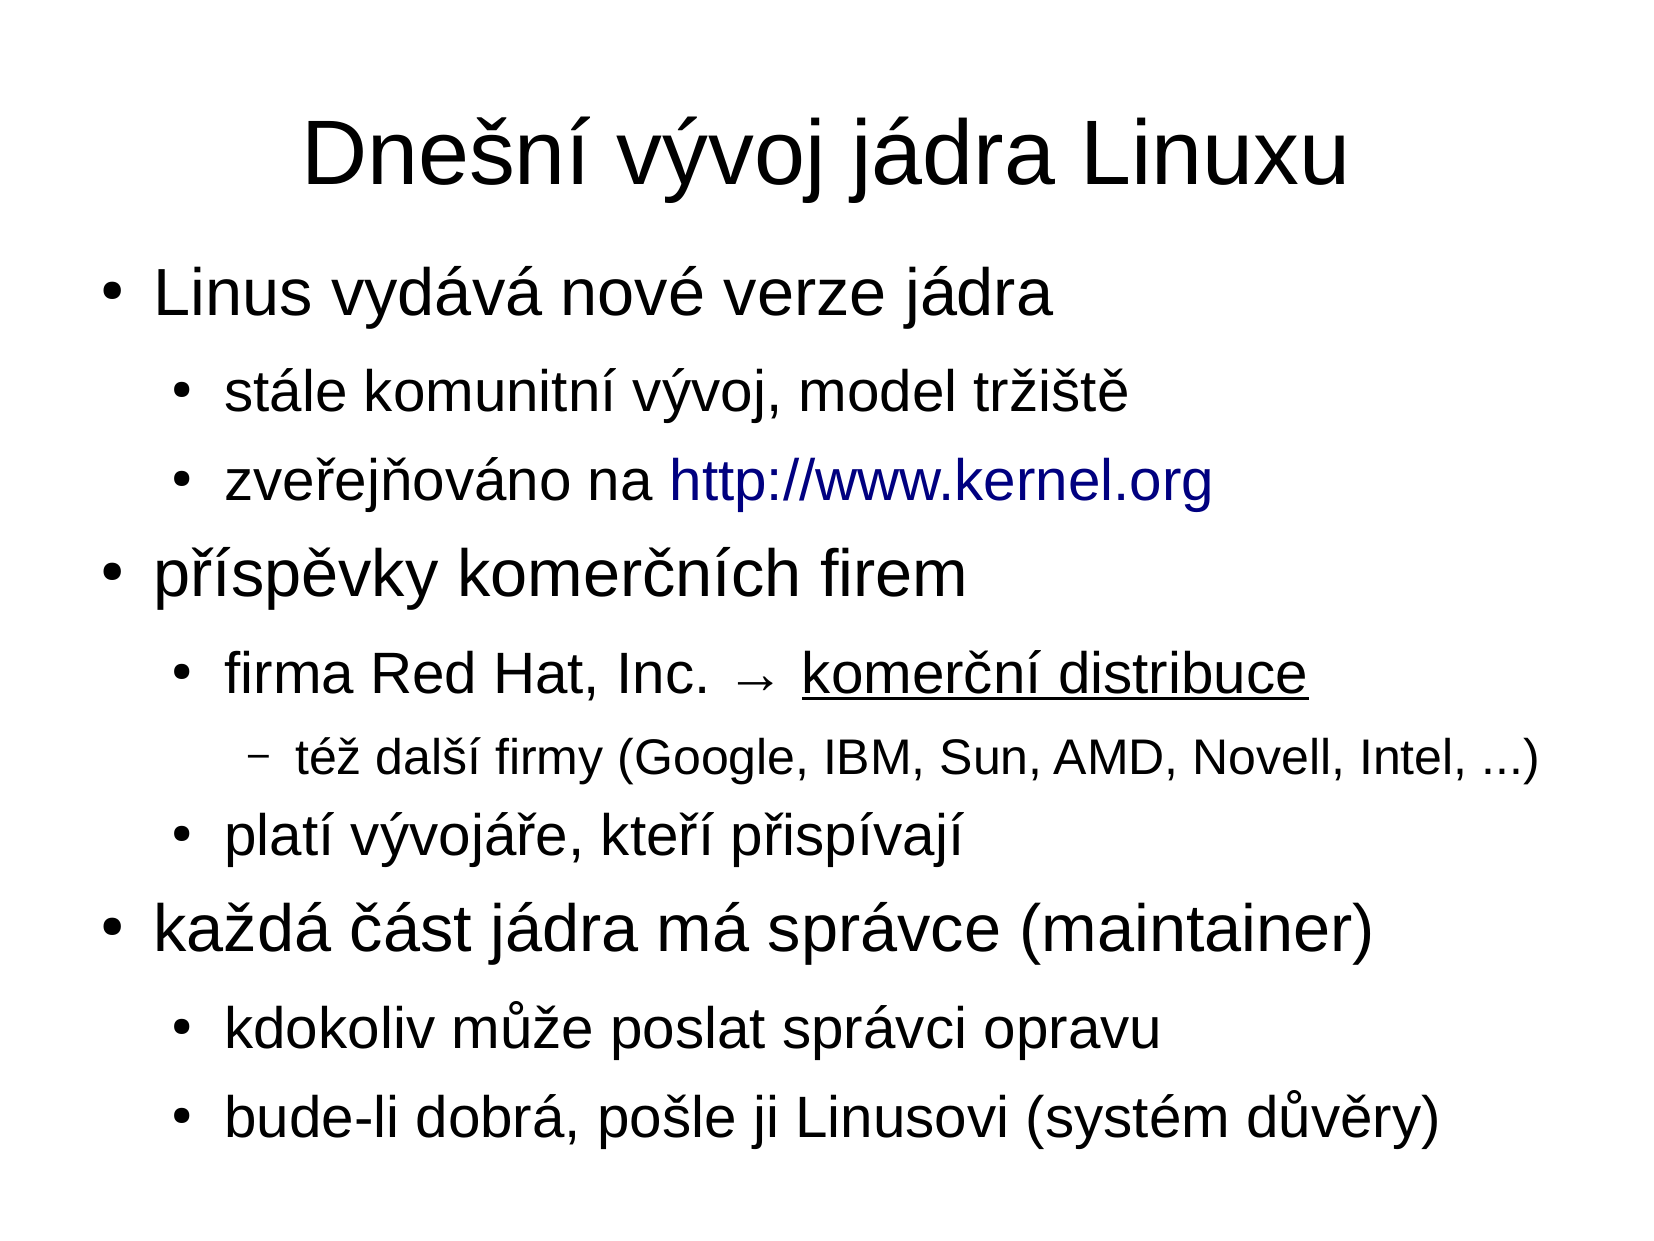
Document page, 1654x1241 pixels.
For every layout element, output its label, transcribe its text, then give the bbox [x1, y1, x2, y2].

title Dnešní vývoj jádra Linuxu [82, 56, 1571, 250]
list Linus vydává nové verze jádra stále komunitní vývoj, model tržiště zveřejňováno na http://www.kernel.org příspěvky komerčních firem firma Red Hat, Inc. → komerční distribuce též další firmy (Google, IBM, Sun, AMD, Novell, Intel, ...) platí vývojáře, kteří přispívají každá část jádra má správce (maintainer) kdokoliv může poslat správci opravu bude-li dobrá, pošle ji Linusovi (systém důvěry) [82, 254, 1571, 1150]
